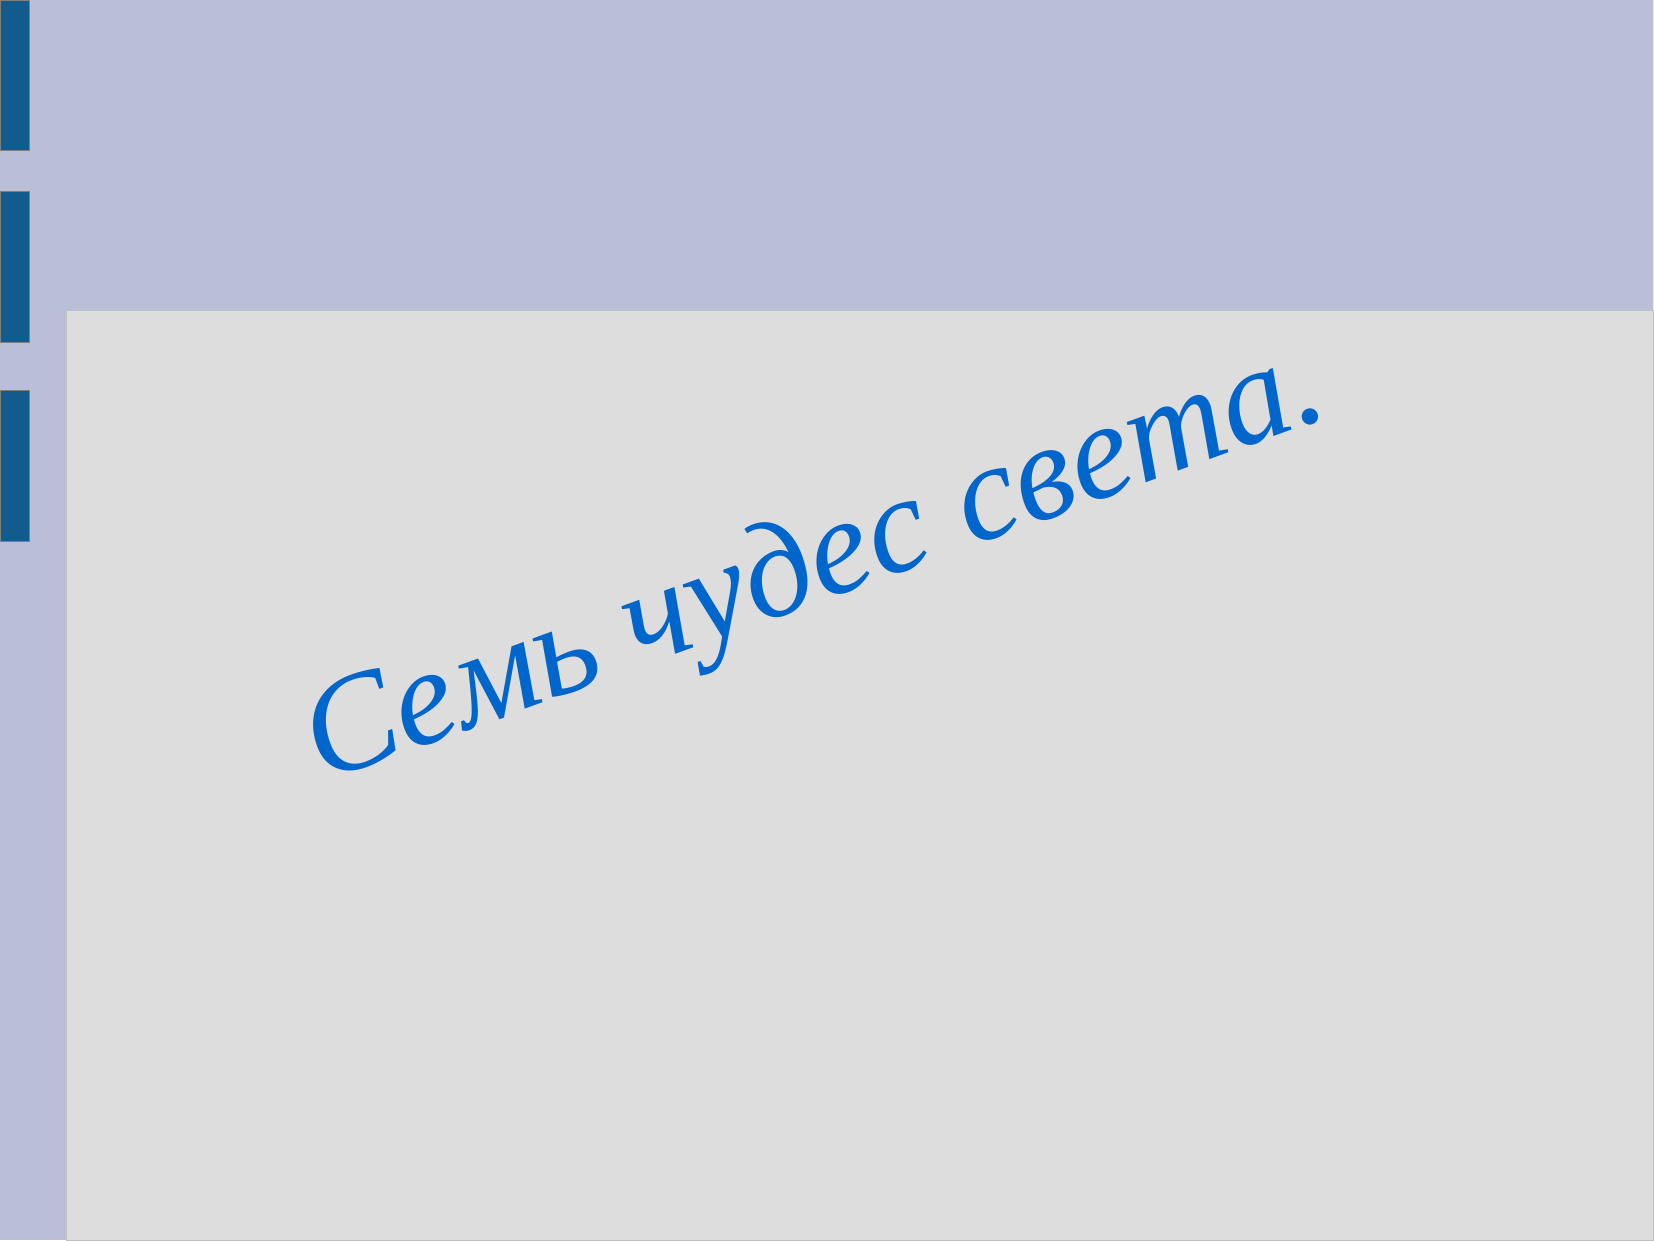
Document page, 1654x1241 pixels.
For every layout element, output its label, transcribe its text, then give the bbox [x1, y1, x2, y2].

subtitle Семь чудес света. [93, 113, 1562, 986]
